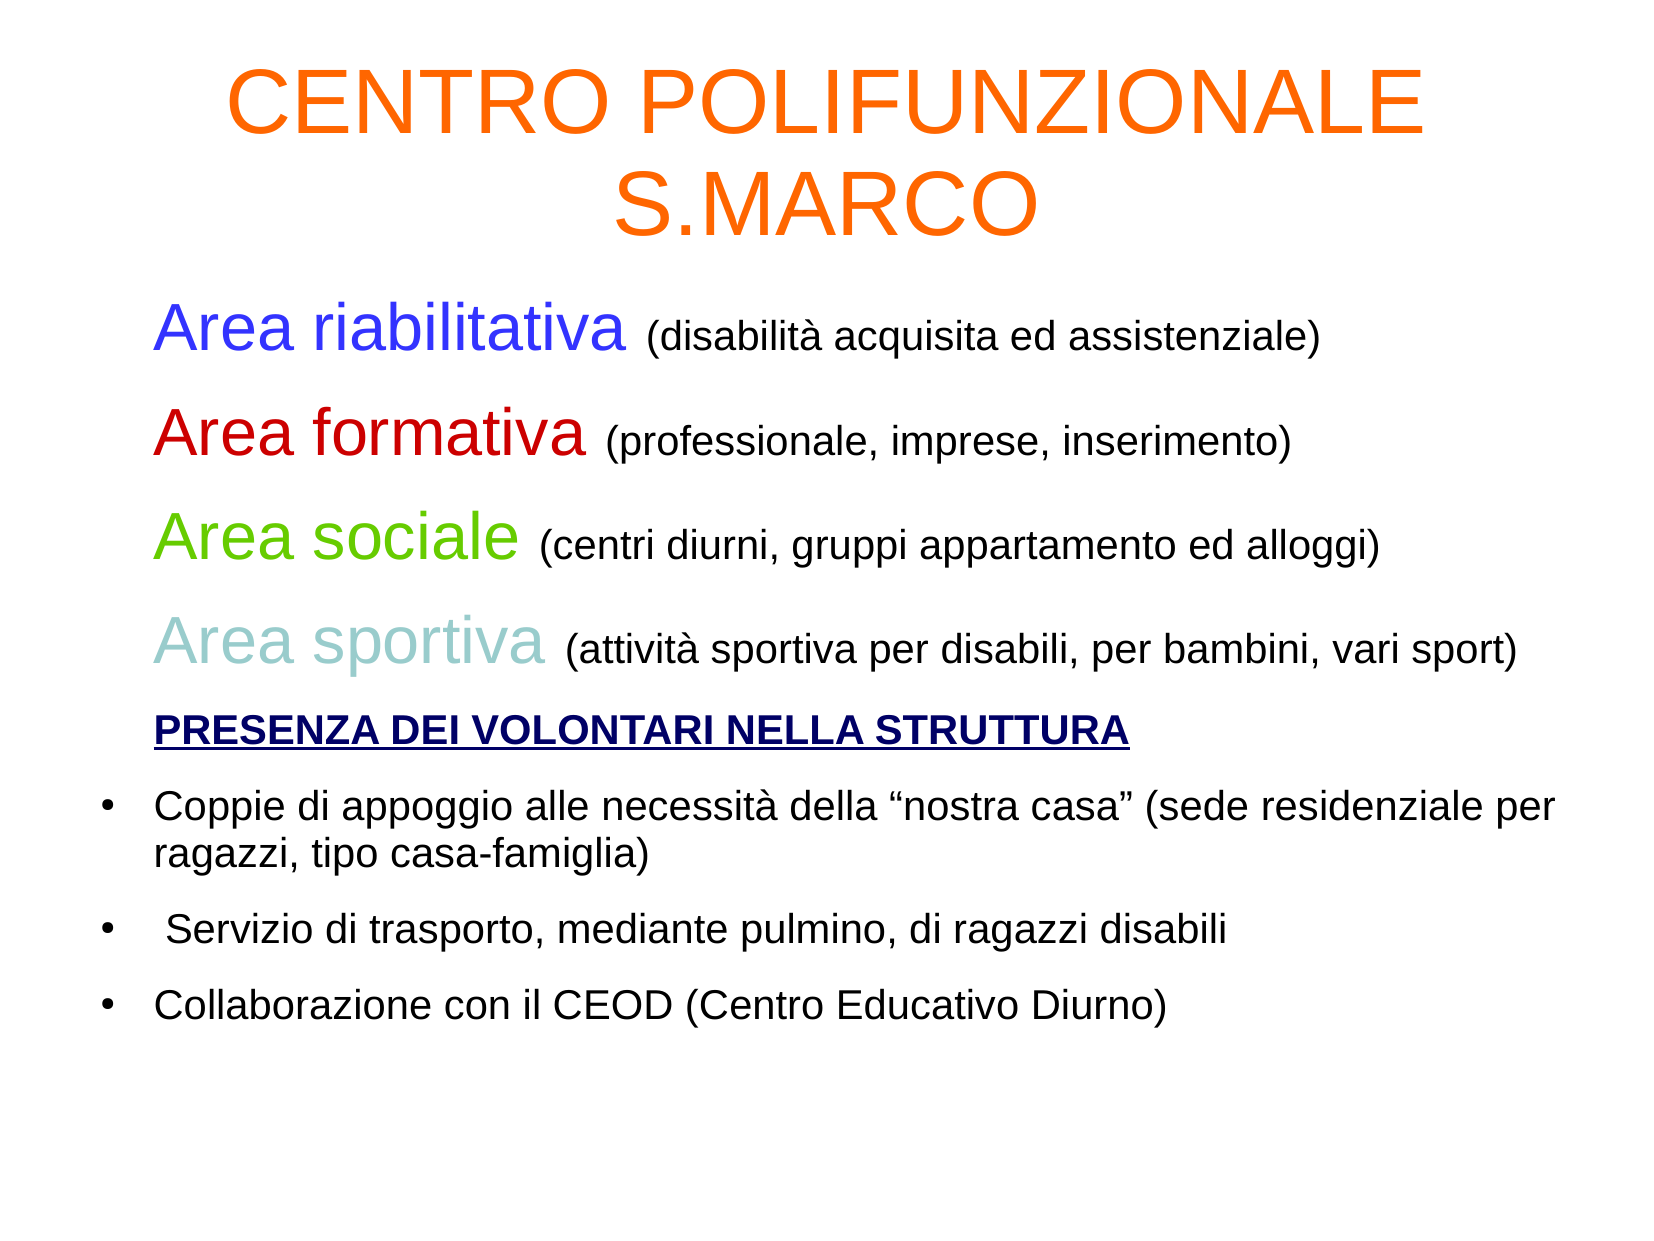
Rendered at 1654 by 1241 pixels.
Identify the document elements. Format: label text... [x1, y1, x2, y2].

title CENTRO POLIFUNZIONALE S.MARCO [82, 49, 1571, 257]
list Area riabilitativa (disabilità acquisita ed assistenziale) Area formativa (professionale, imprese, inserimento) Area sociale (centri diurni, gruppi appartamento ed alloggi) Area sportiva (attività sportiva per disabili, per bambini, vari sport) PRESENZA DEI VOLONTARI NELLA STRUTTURA Coppie di appoggio alle necessità della “nostra casa” (sede residenziale per ragazzi, tipo casa-famiglia) Servizio di trasporto, mediante pulmino, di ragazzi disabili Collaborazione con il CEOD (Centro Educativo Diurno) [82, 290, 1571, 1109]
